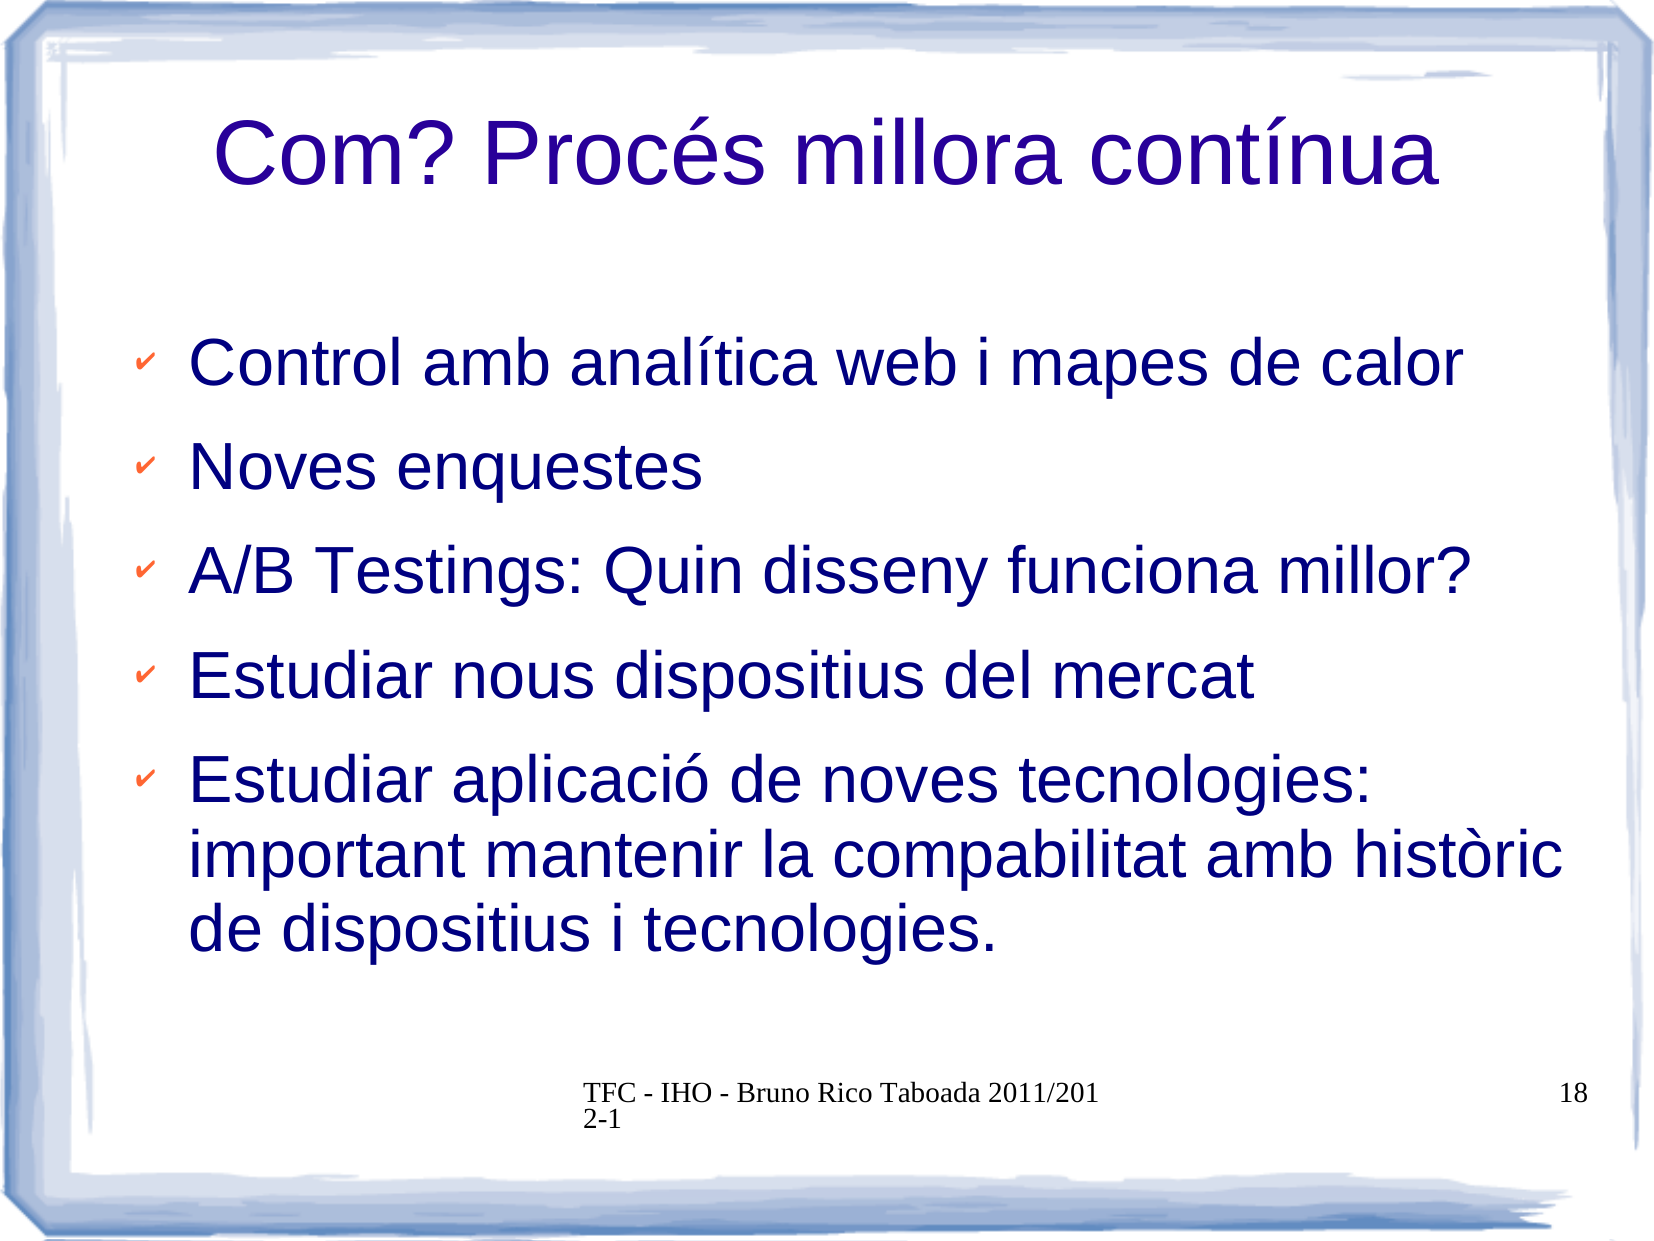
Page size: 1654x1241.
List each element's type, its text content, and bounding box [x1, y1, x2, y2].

list Control amb analítica web i mapes de calor Noves enquestes A/B Testings: Quin disseny funciona millor? Estudiar nous dispositius del mercat Estudiar aplicació de noves tecnologies: important mantenir la compabilitat amb històric de dispositius i tecnologies. [118, 324, 1571, 1167]
picture [0, 0, 1654, 1241]
title Com? Procés millora contínua [82, 49, 1571, 257]
